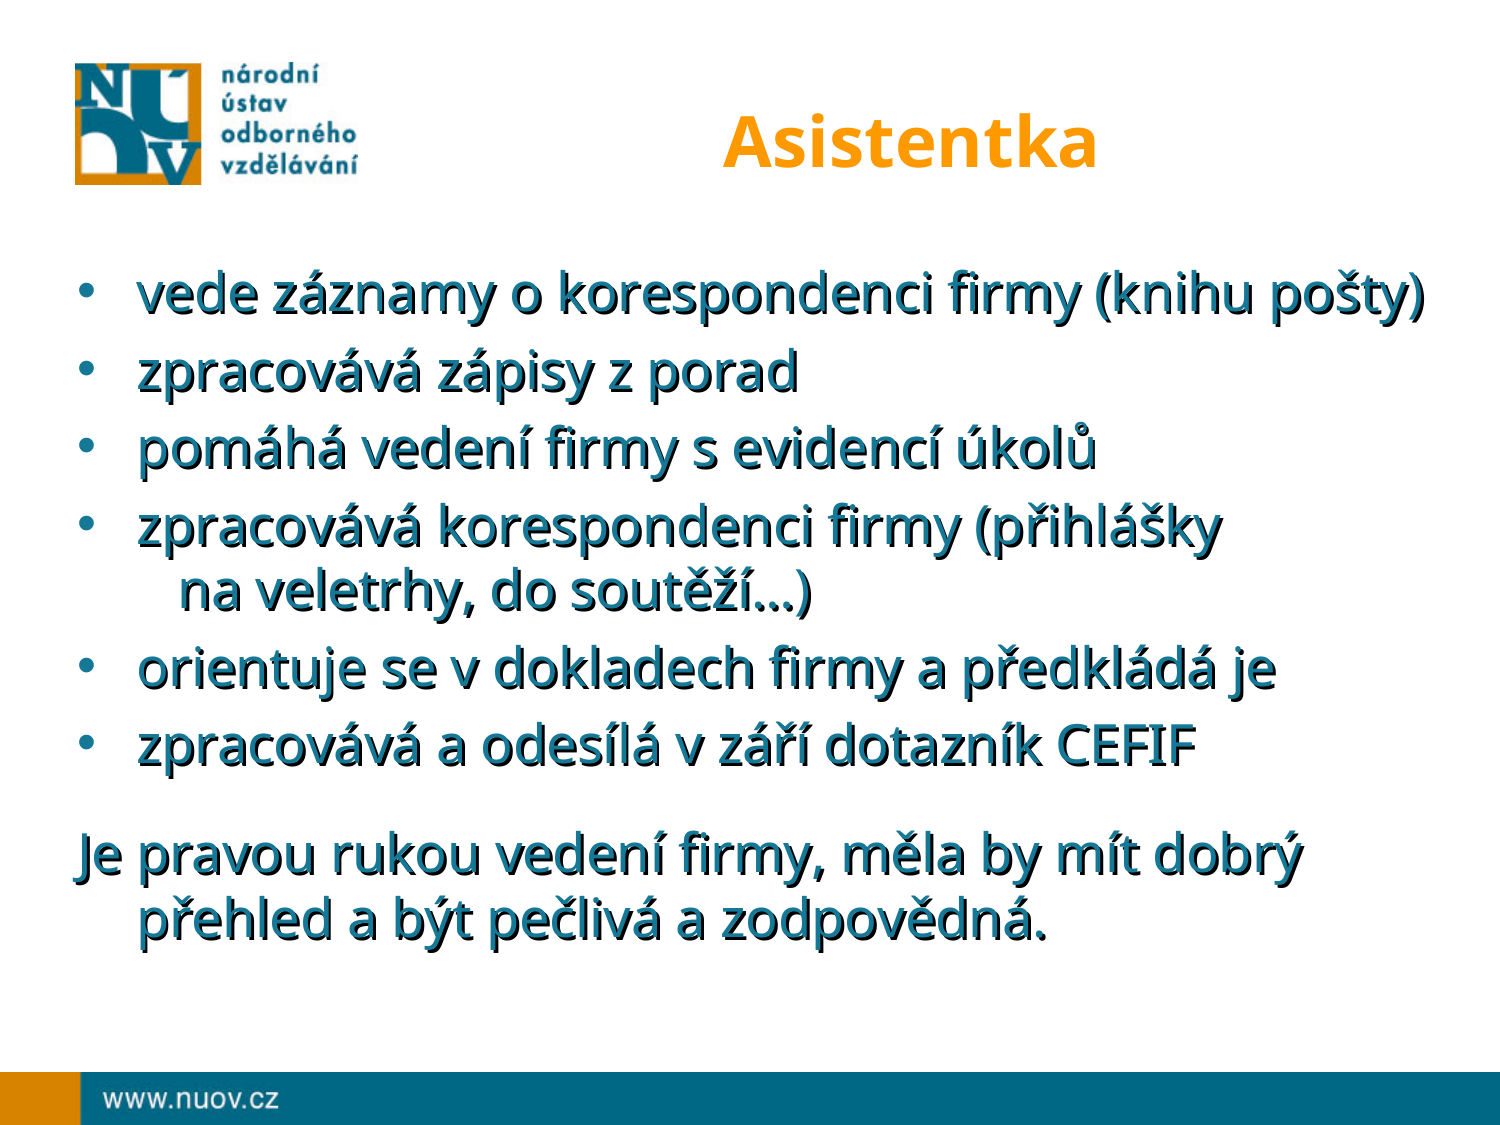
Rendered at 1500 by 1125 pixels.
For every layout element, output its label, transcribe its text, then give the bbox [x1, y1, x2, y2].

text_box vede záznamy o korespondenci firmy (knihu pošty) zpracovává zápisy z porad pomáhá vedení firmy s evidencí úkolů zpracovává korespondenci firmy (přihlášky na veletrhy, do soutěží…) orientuje se v dokladech firmy a předkládá je zpracovává a odesílá v září dotazník CEFIF Je pravou rukou vedení firmy, měla by mít dobrý přehled a být pečlivá a zodpovědná. [62, 249, 1450, 957]
text_box [0, 1072, 1500, 1125]
title Asistentka [399, 45, 1425, 233]
text_box [75, 62, 358, 185]
